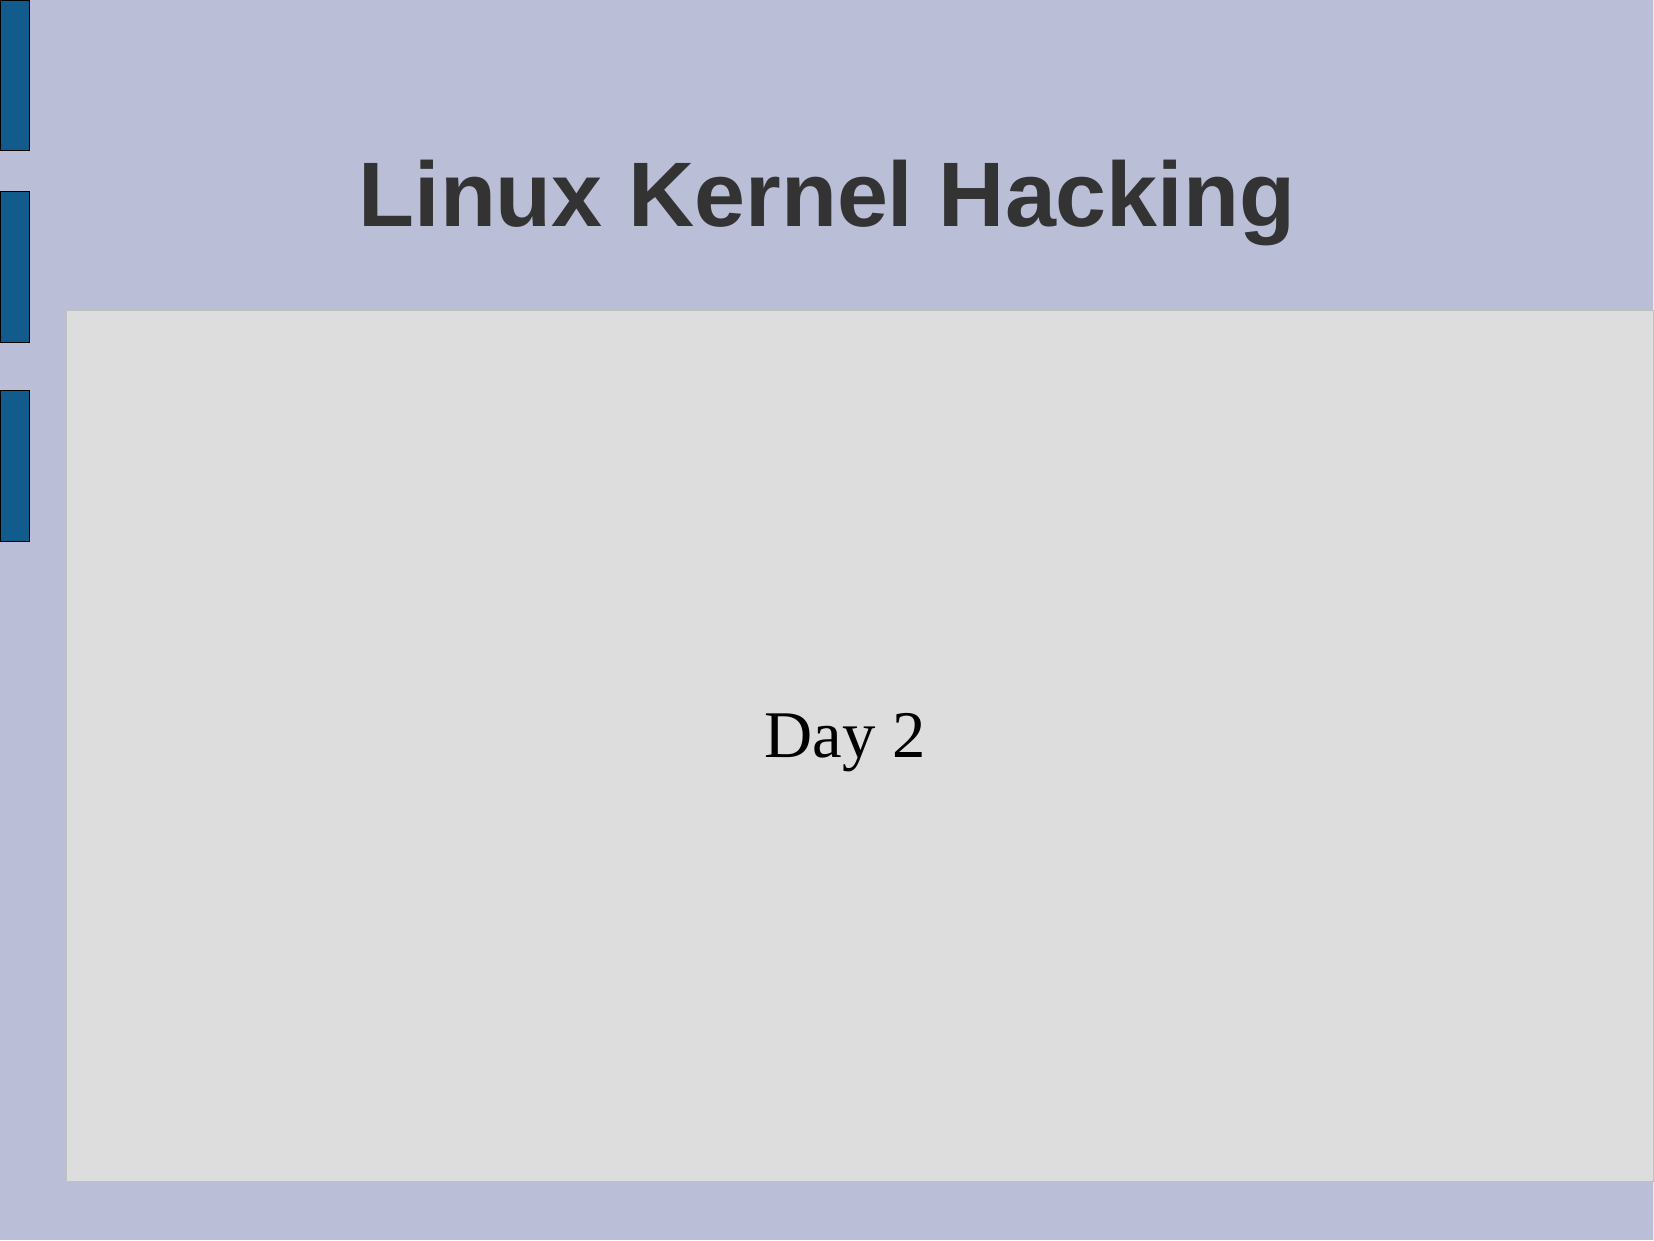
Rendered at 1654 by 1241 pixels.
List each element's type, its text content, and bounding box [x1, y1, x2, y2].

title Linux Kernel Hacking [121, 91, 1534, 299]
subtitle Day 2 [121, 344, 1534, 1127]
